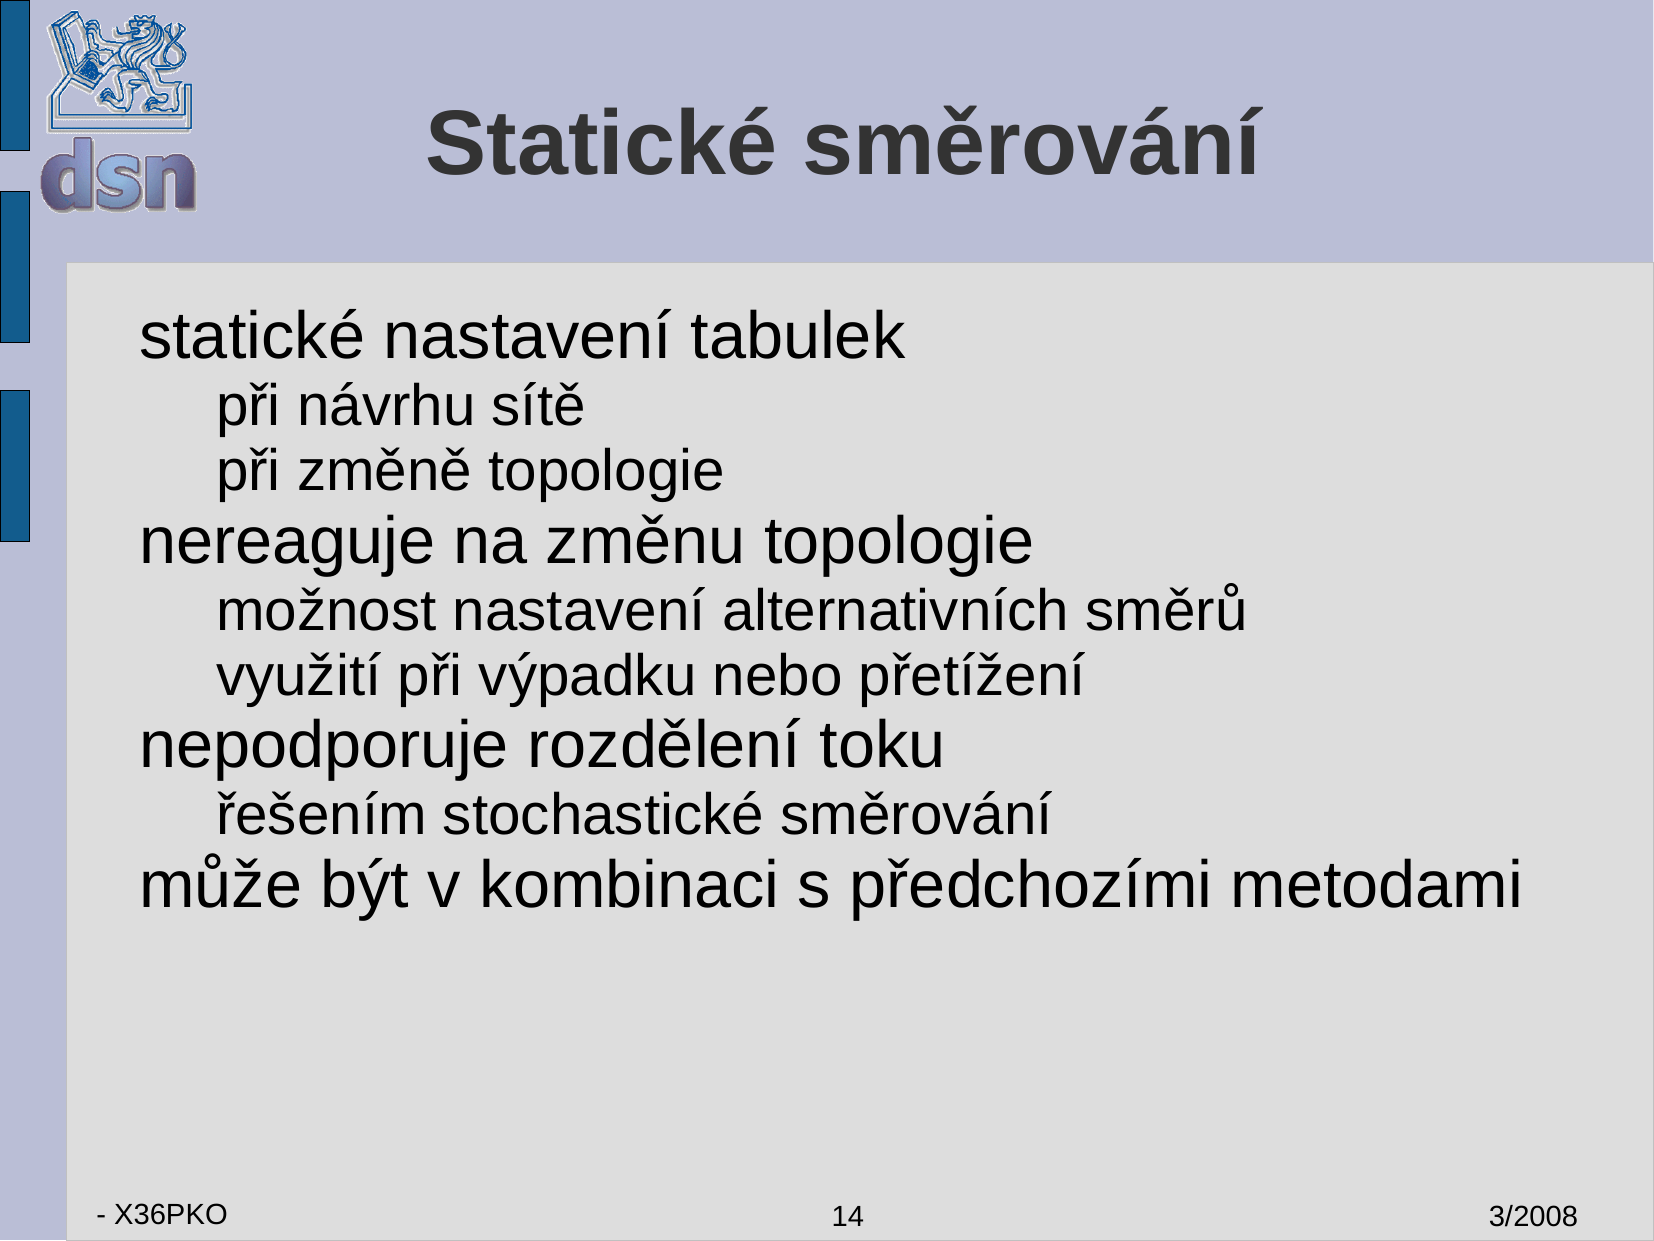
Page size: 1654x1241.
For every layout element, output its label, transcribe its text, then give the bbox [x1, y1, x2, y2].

title Statické směrování [210, 39, 1478, 247]
list statické nastavení tabulek při návrhu sítě při změně topologie nereaguje na změnu topologie možnost nastavení alternativních směrů využití při výpadku nebo přetížení nepodporuje rozdělení toku řešením stochastické směrování může být v kombinaci s předchozími metodami [121, 297, 1534, 1126]
picture [10, 10, 223, 230]
